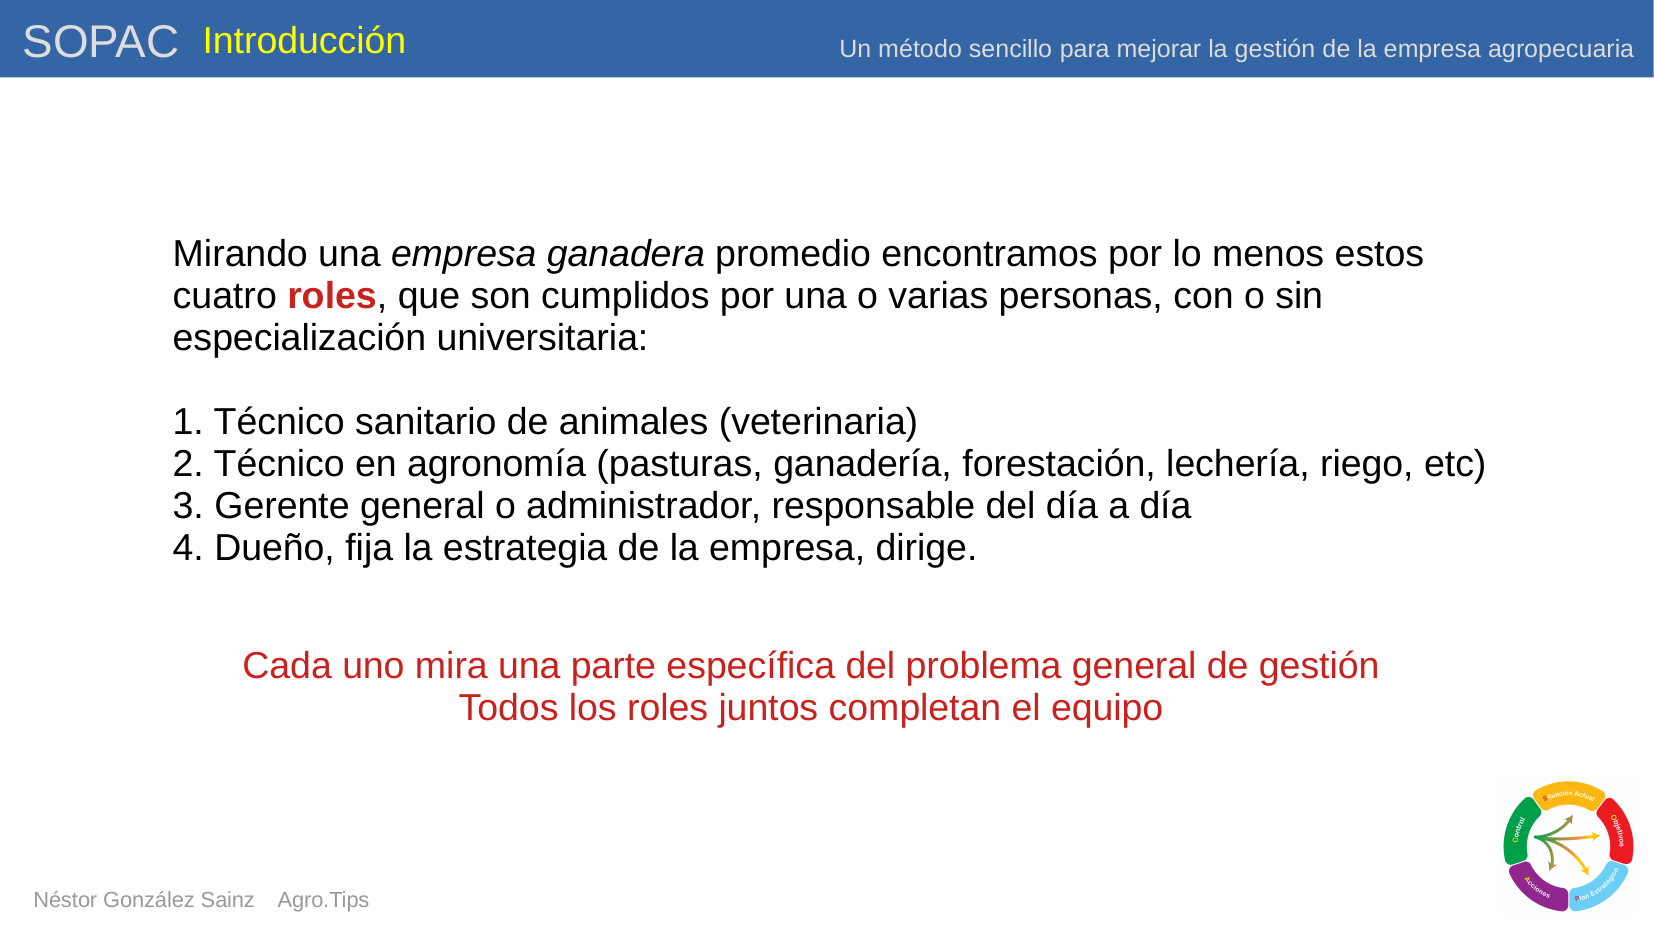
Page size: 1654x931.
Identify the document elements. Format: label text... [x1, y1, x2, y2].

text_box Introducción [187, 11, 488, 76]
picture [1500, 776, 1637, 917]
text_box Cada uno mira una parte específica del problema general de gestión Todos los roles juntos completan el equipo [211, 637, 1412, 737]
text_box Mirando una empresa ganadera promedio encontramos por lo menos estos cuatro roles, que son cumplidos por una o varias personas, con o sin especialización universitaria: 1. Técnico sanitario de animales (veterinaria) 2. Técnico en agronomía (pasturas, ganadería, forestación, lechería, riego, etc) 3. Gerente general o administrador, responsable del día a día 4. Dueño, fija la estrategia de la empresa, dirige. [157, 225, 1538, 638]
